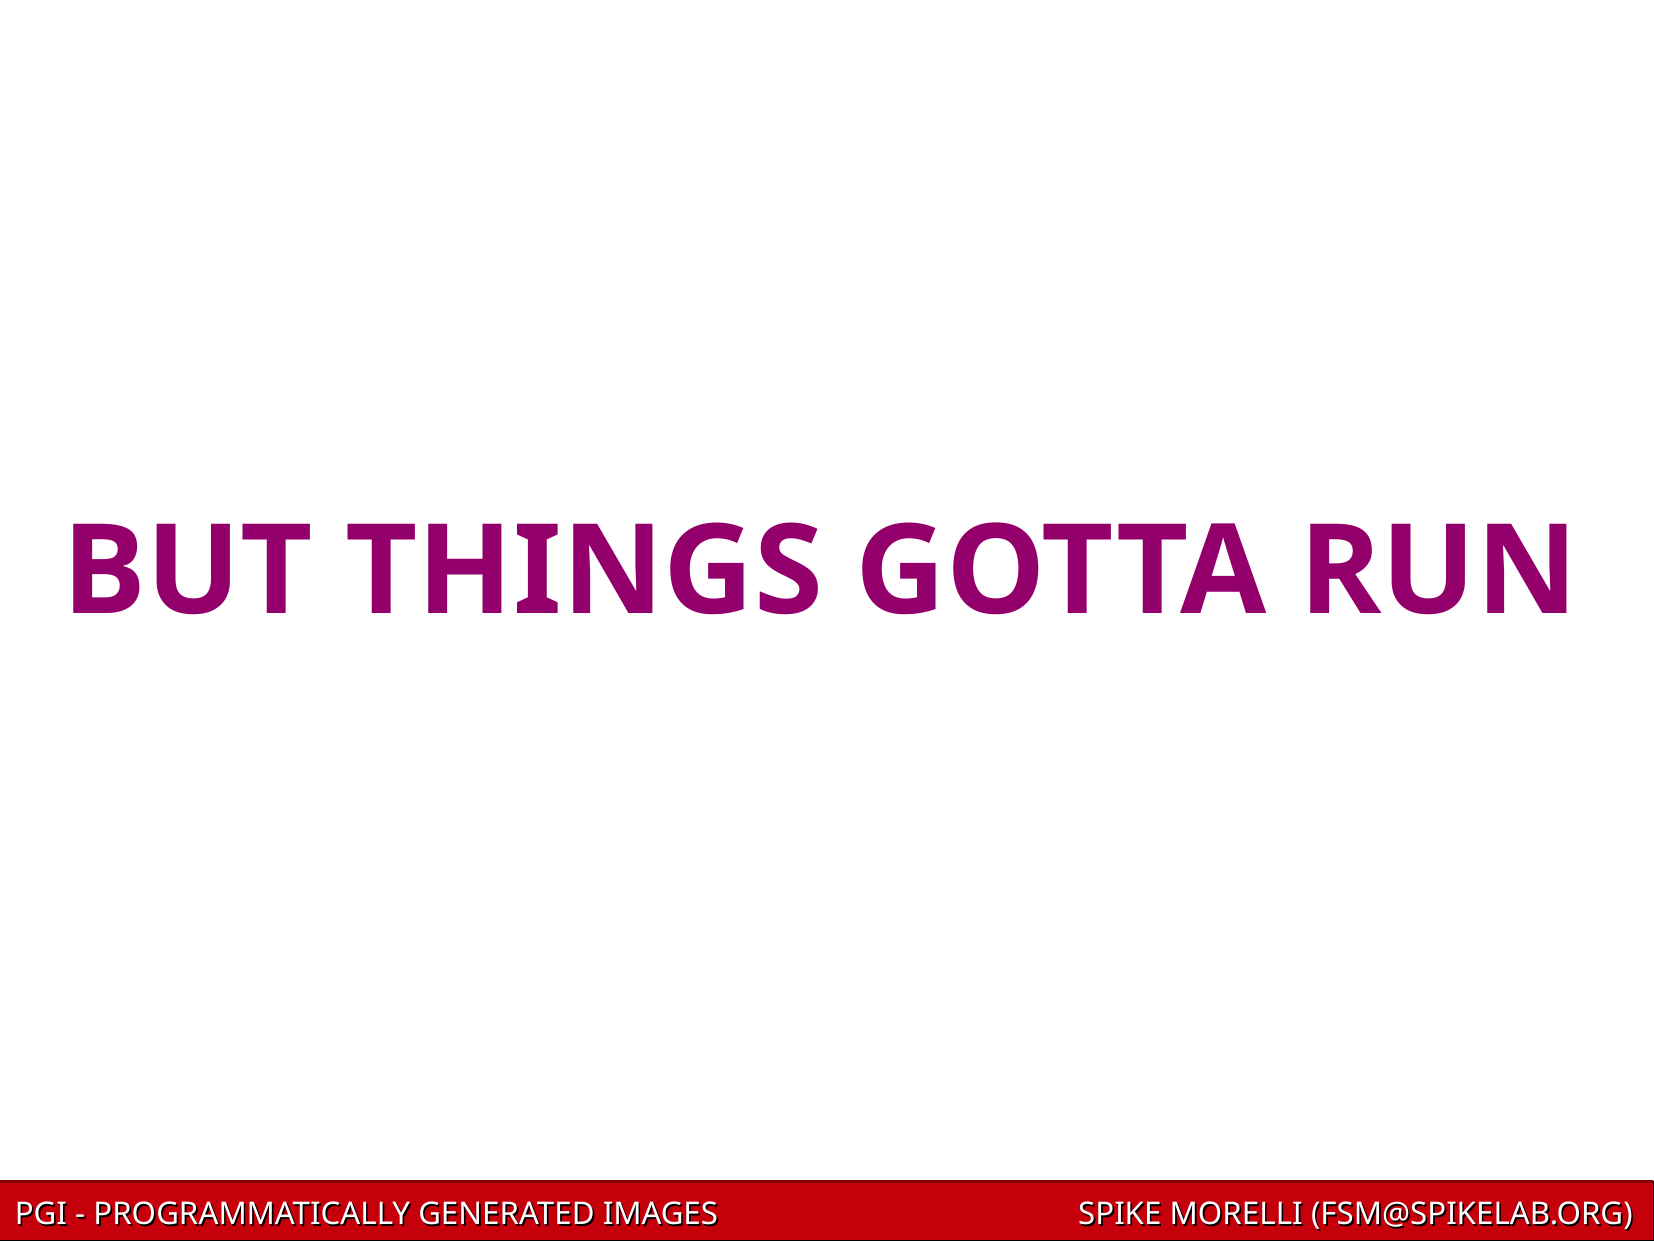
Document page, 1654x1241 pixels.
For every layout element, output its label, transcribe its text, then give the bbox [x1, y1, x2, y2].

text_box [0, 1183, 1654, 1241]
text_box PGI - PROGRAMMATICALLY GENERATED IMAGES [0, 1184, 722, 1235]
text_box BUT THINGS GOTTA RUN [47, 472, 1566, 628]
text_box SPIKE MORELLI (FSM@SPIKELAB.ORG) [1063, 1184, 1643, 1235]
